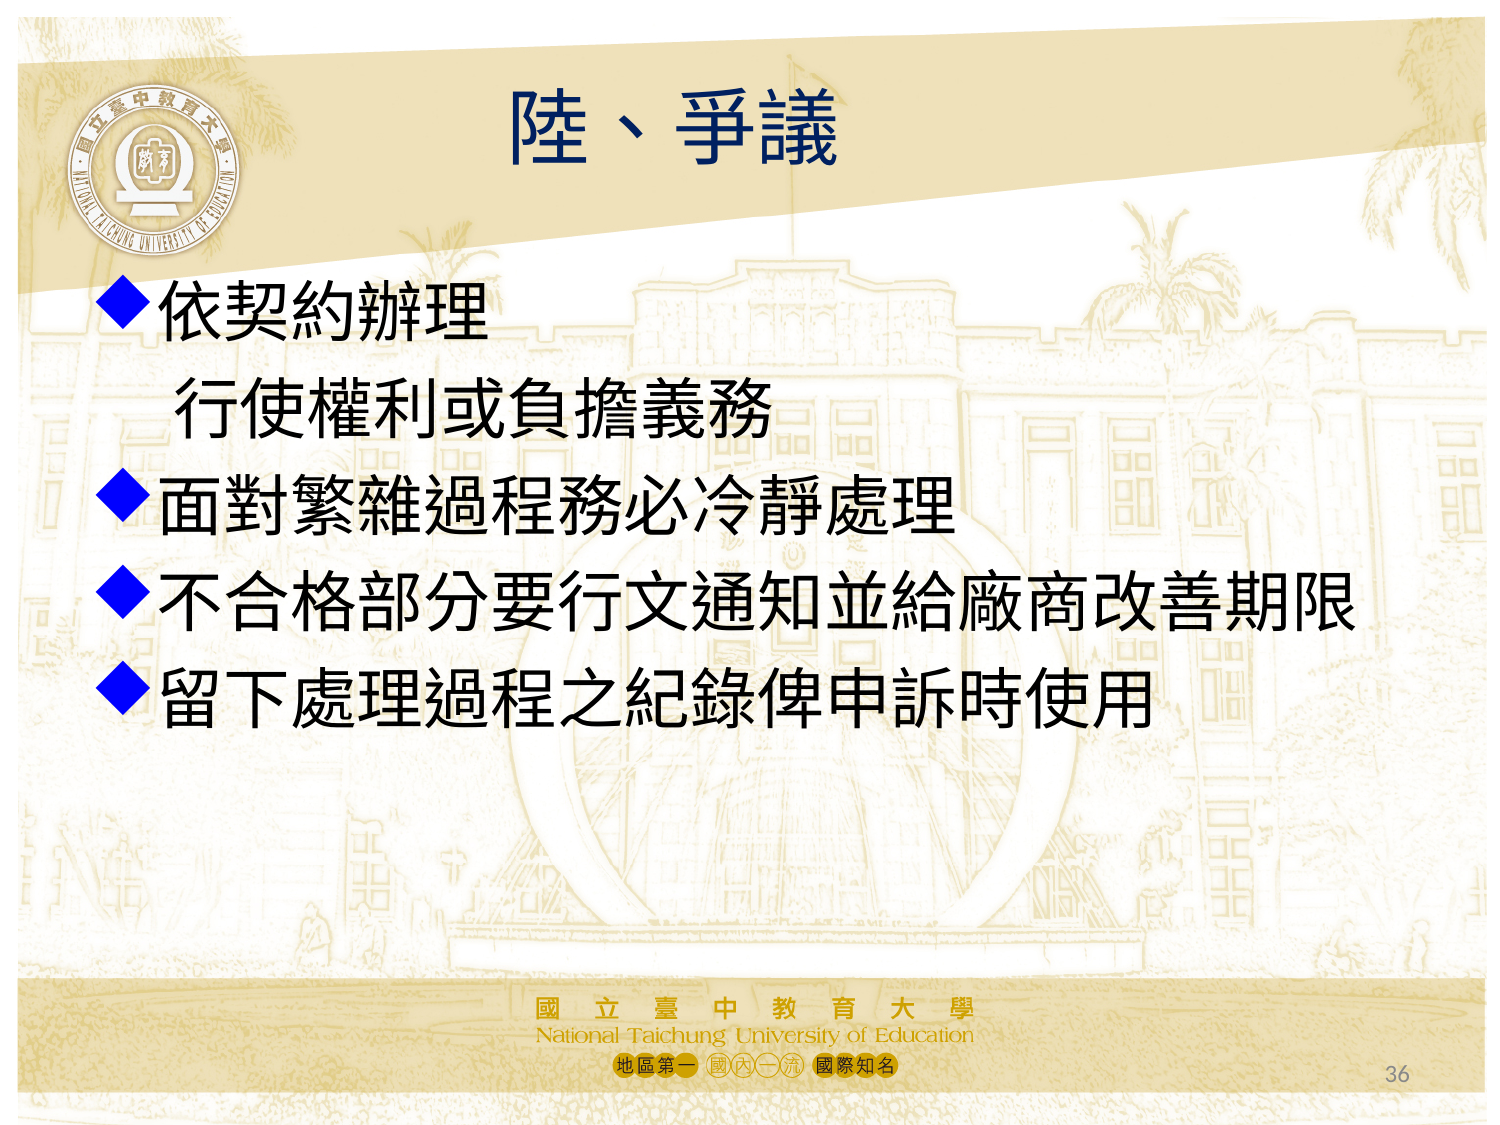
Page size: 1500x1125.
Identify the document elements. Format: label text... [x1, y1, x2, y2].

title 陸、爭議 [277, 30, 1069, 219]
text_box <編號> [1074, 1042, 1426, 1103]
list 依契約辦理 行使權利或負擔義務 面對繁雜過程務必冷靜處理 不合格部分要行文通知並給廠商改善期限 留下處理過程之紀錄俾申訴時使用 [75, 262, 1426, 1005]
picture [0, 0, 1500, 1125]
